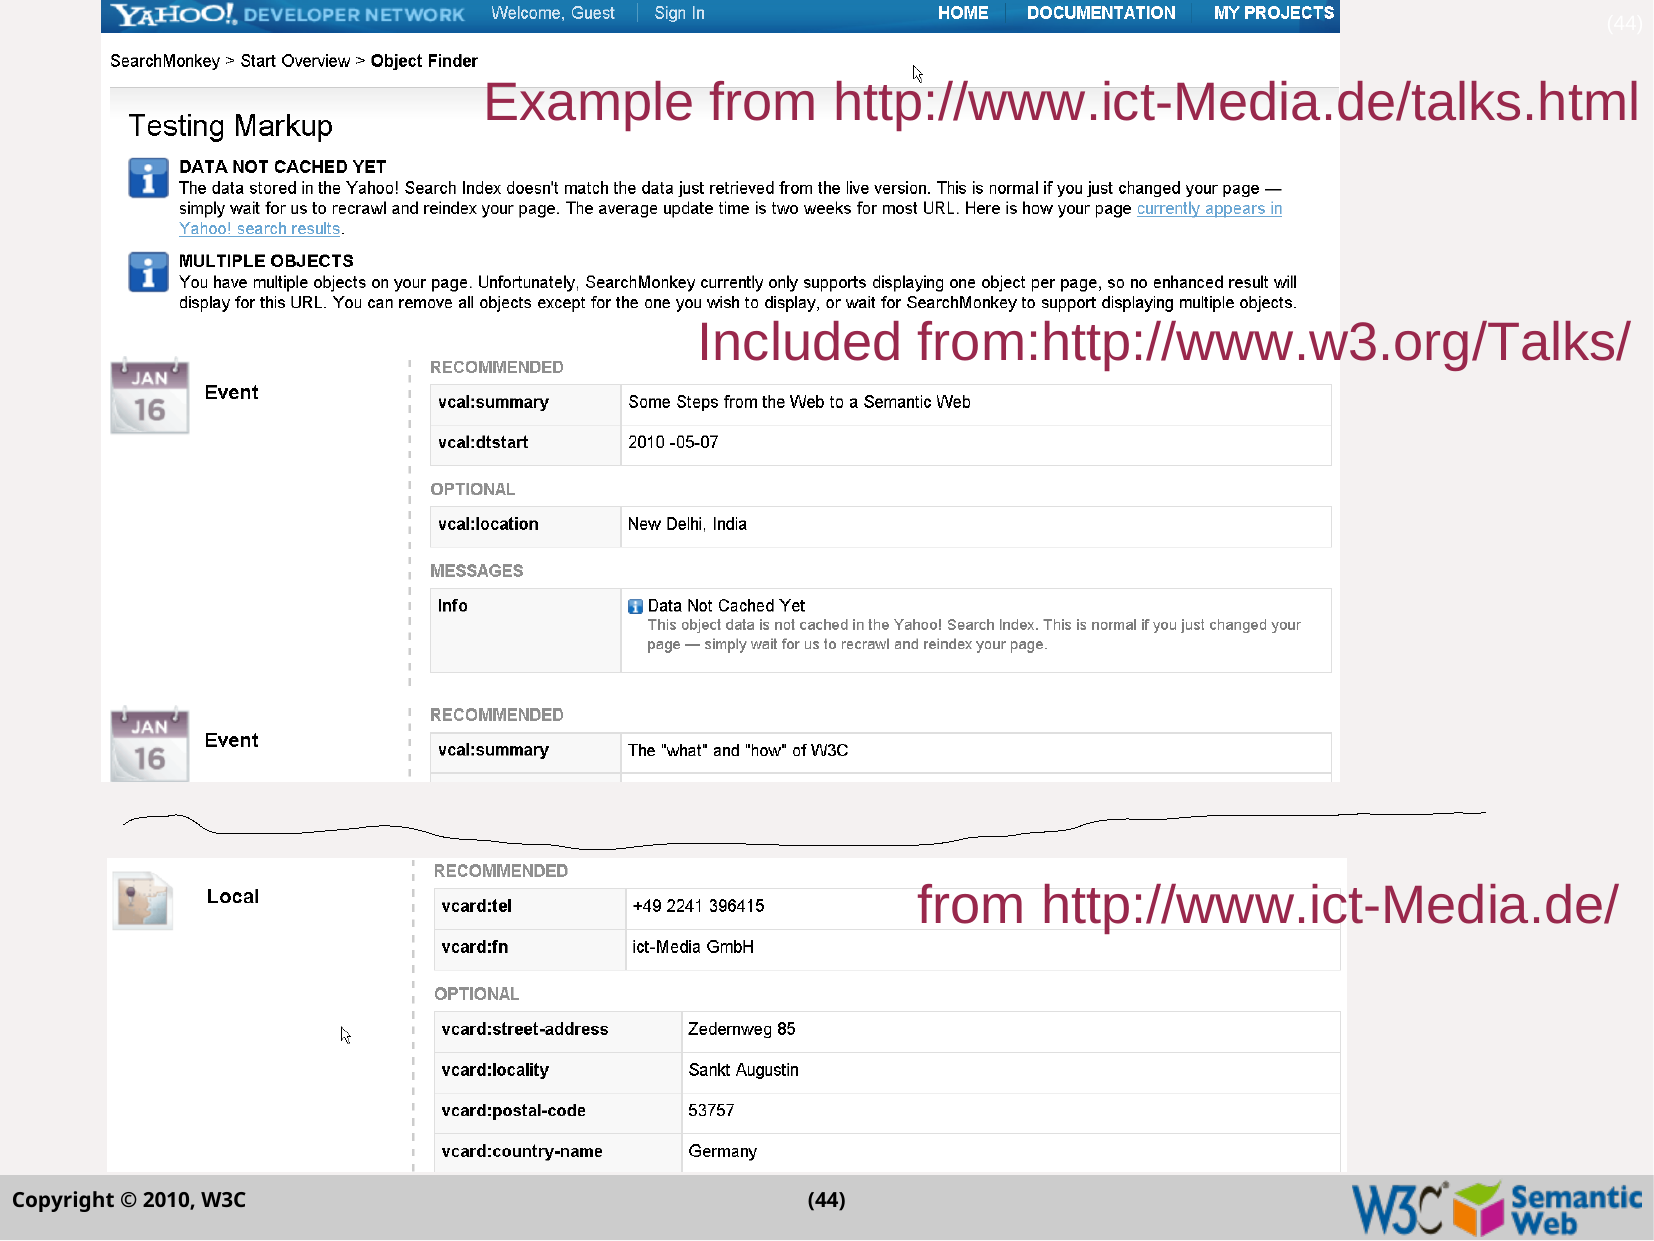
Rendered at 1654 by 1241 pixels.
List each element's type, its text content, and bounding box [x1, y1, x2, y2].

text_box Example from http://www.ict-Media.de/talks.html [468, 68, 1654, 144]
picture [101, 0, 1340, 782]
picture [1352, 1178, 1642, 1237]
picture [107, 858, 1347, 1172]
text_box from http://www.ict-Media.de/ [903, 871, 1654, 948]
text_box Included from:http://www.w3.org/Talks/ [682, 308, 1654, 384]
